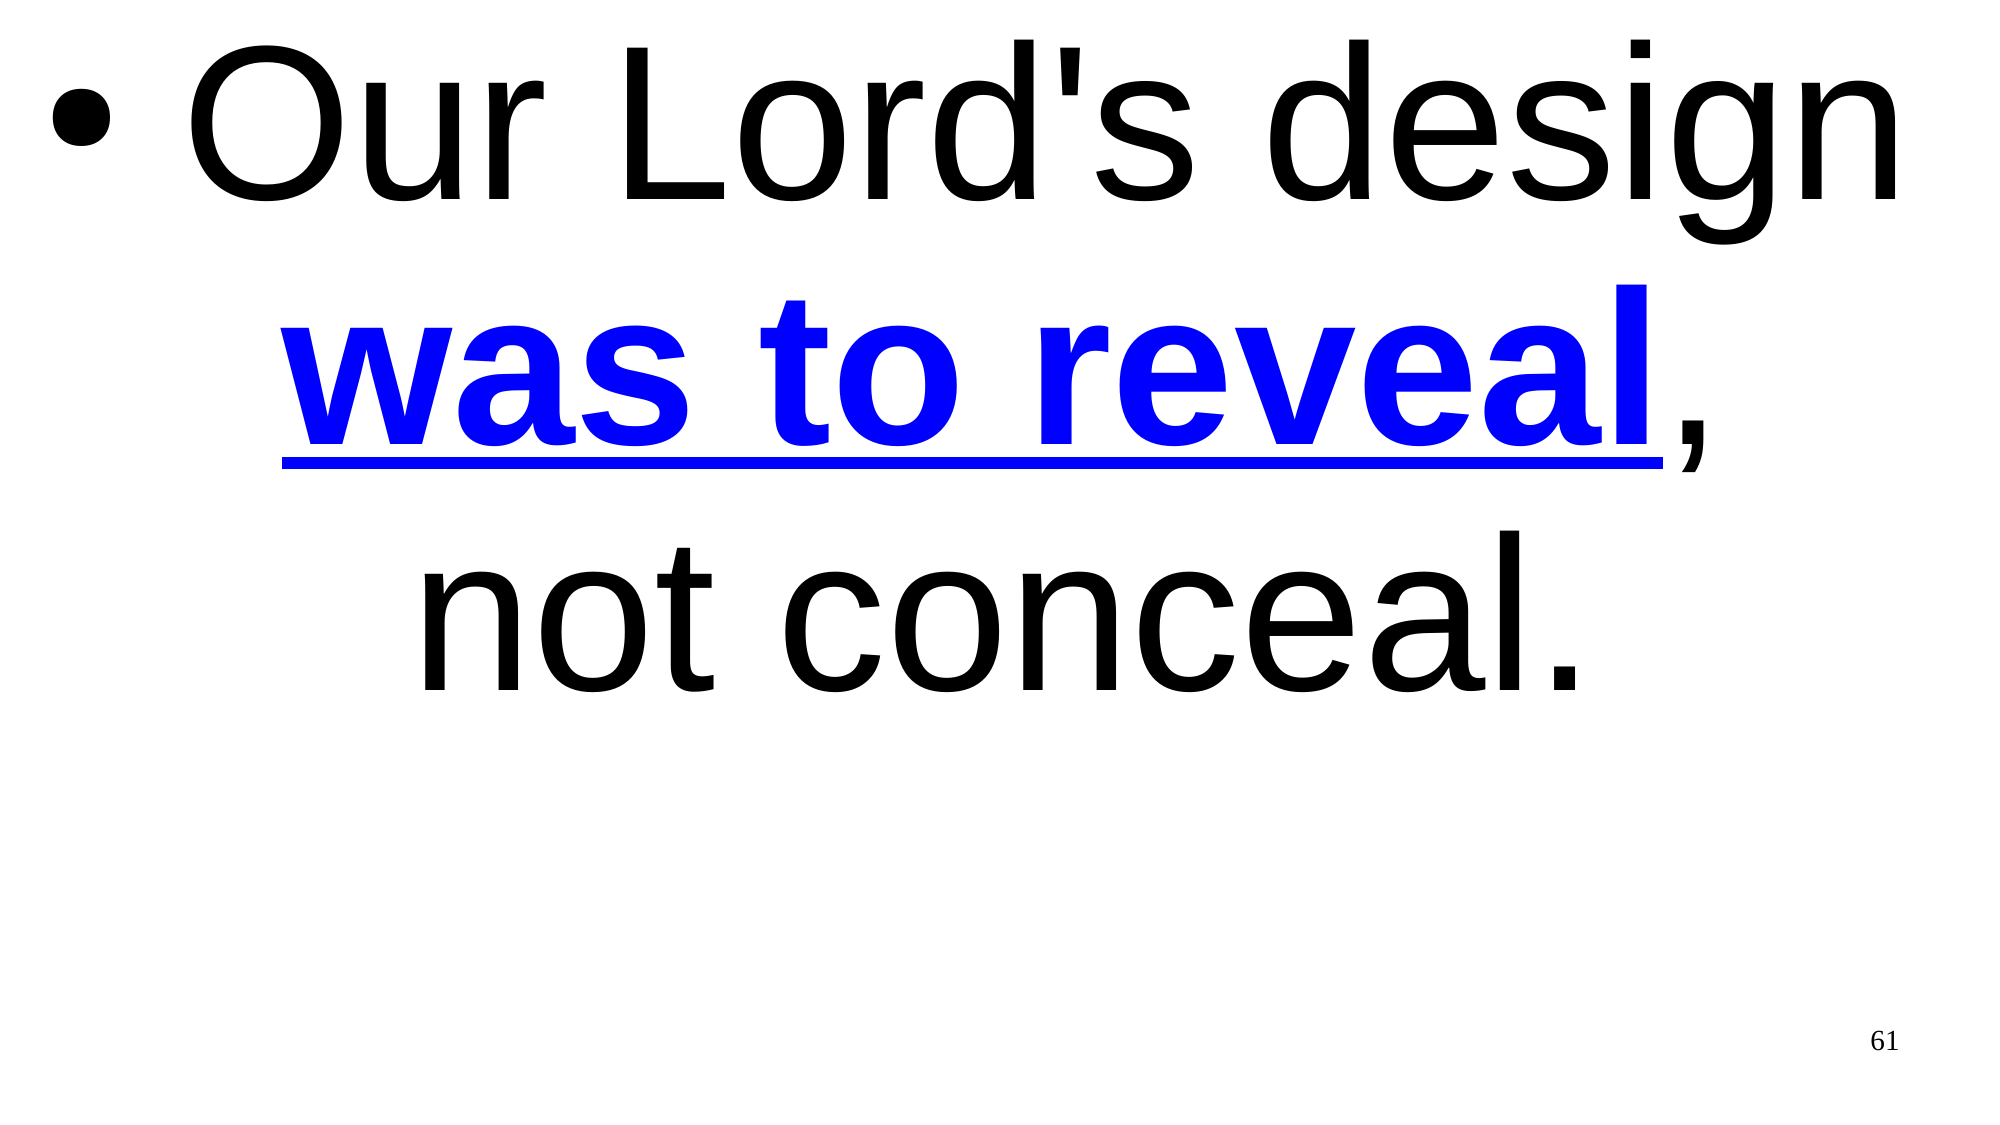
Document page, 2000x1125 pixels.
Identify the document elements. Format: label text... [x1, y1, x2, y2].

list Our Lord's design was to reveal, not conceal. [0, 0, 1996, 1123]
